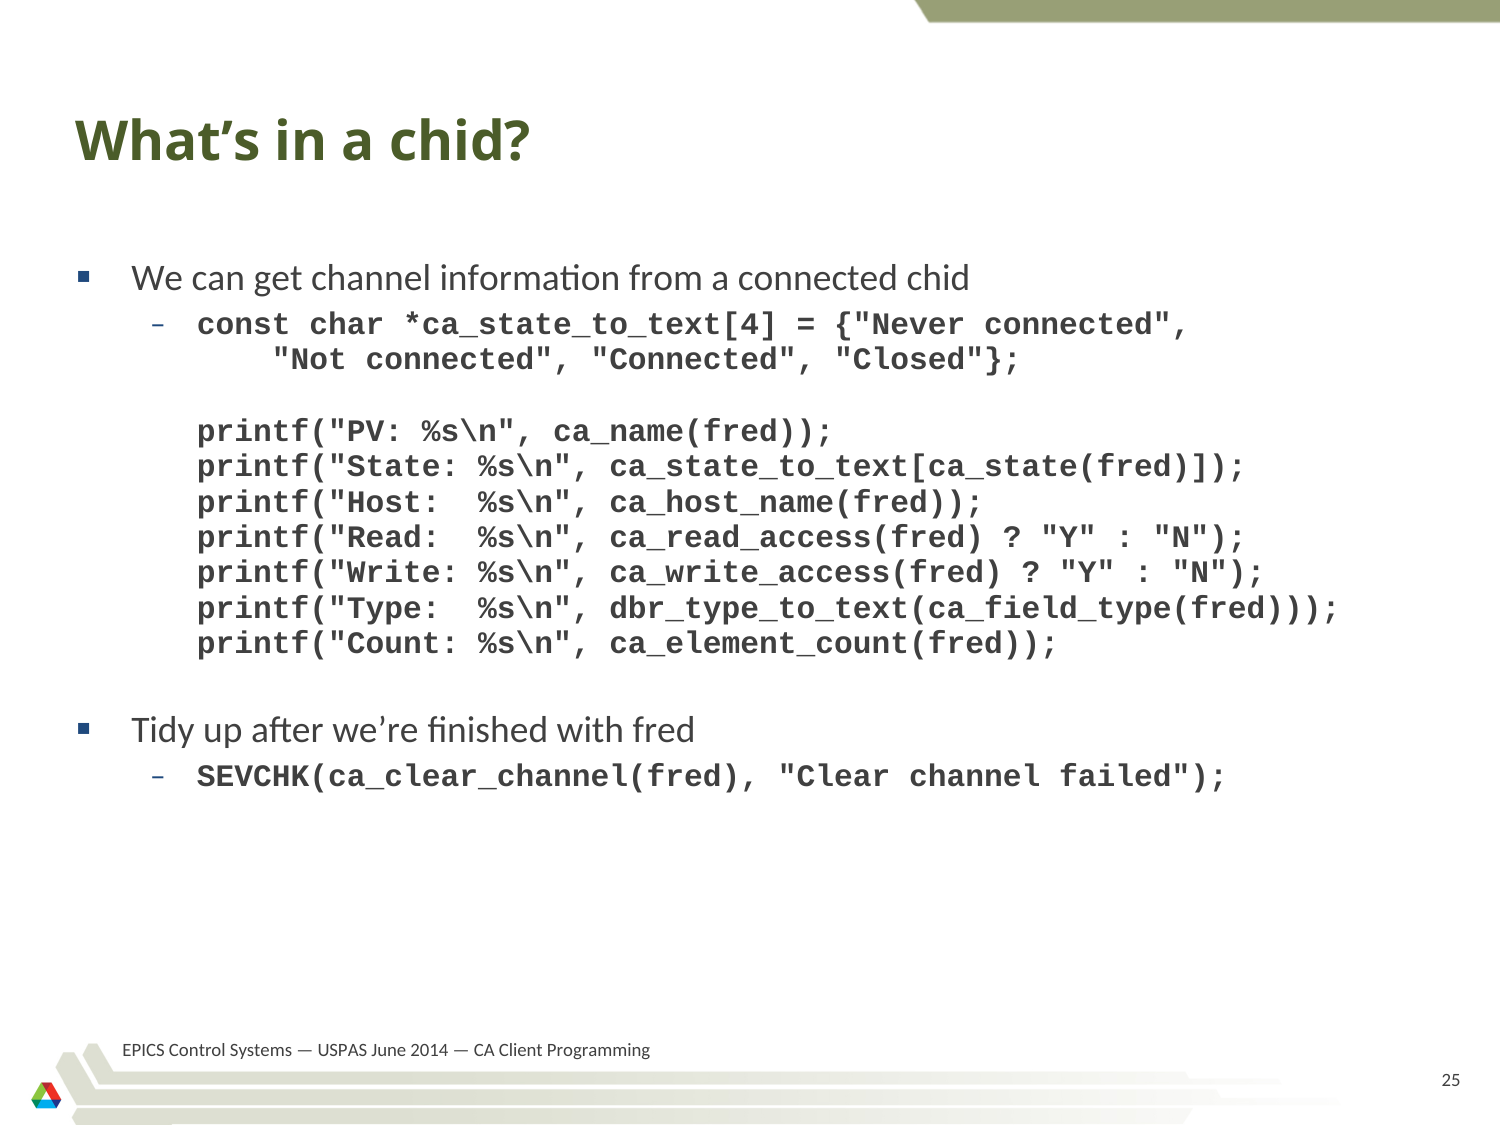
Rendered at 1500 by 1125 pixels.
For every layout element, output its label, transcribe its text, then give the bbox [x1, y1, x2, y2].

list We can get channel information from a connected chid const char *ca_state_to_text[4] = {"Never connected", "Not connected", "Connected", "Closed"}; printf("PV: %s\n", ca_name(fred)); printf("State: %s\n", ca_state_to_text[ca_state(fred)]); printf("Host: %s\n", ca_host_name(fred)); printf("Read: %s\n", ca_read_access(fred) ? "Y" : "N"); printf("Write: %s\n", ca_write_access(fred) ? "Y" : "N"); printf("Type: %s\n", dbr_type_to_text(ca_field_type(fred))); printf("Count: %s\n", ca_element_count(fred)); Tidy up after we’re finished with fred SEVCHK(ca_clear_channel(fred), "Clear channel failed"); [75, 262, 1426, 916]
picture [0, 1037, 1500, 1125]
title What’s in a chid? [75, 45, 1426, 233]
picture [0, 0, 1500, 24]
